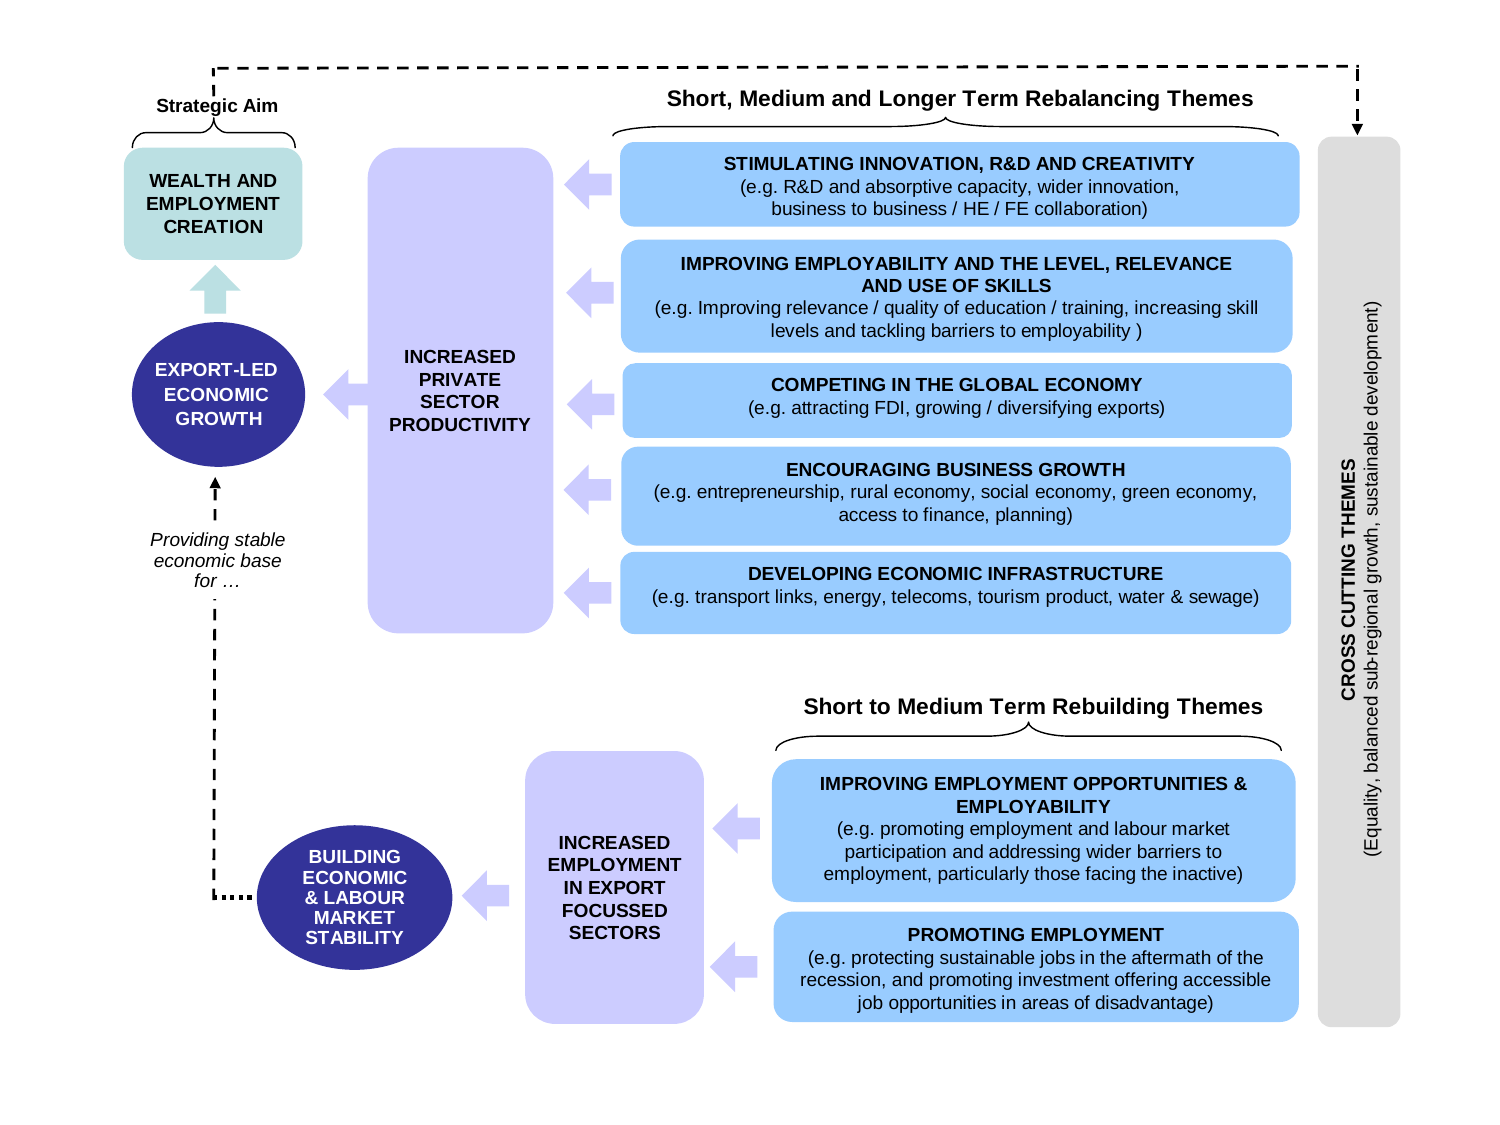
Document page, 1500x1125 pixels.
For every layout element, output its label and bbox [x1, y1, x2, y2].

picture [64, 42, 1436, 1058]
